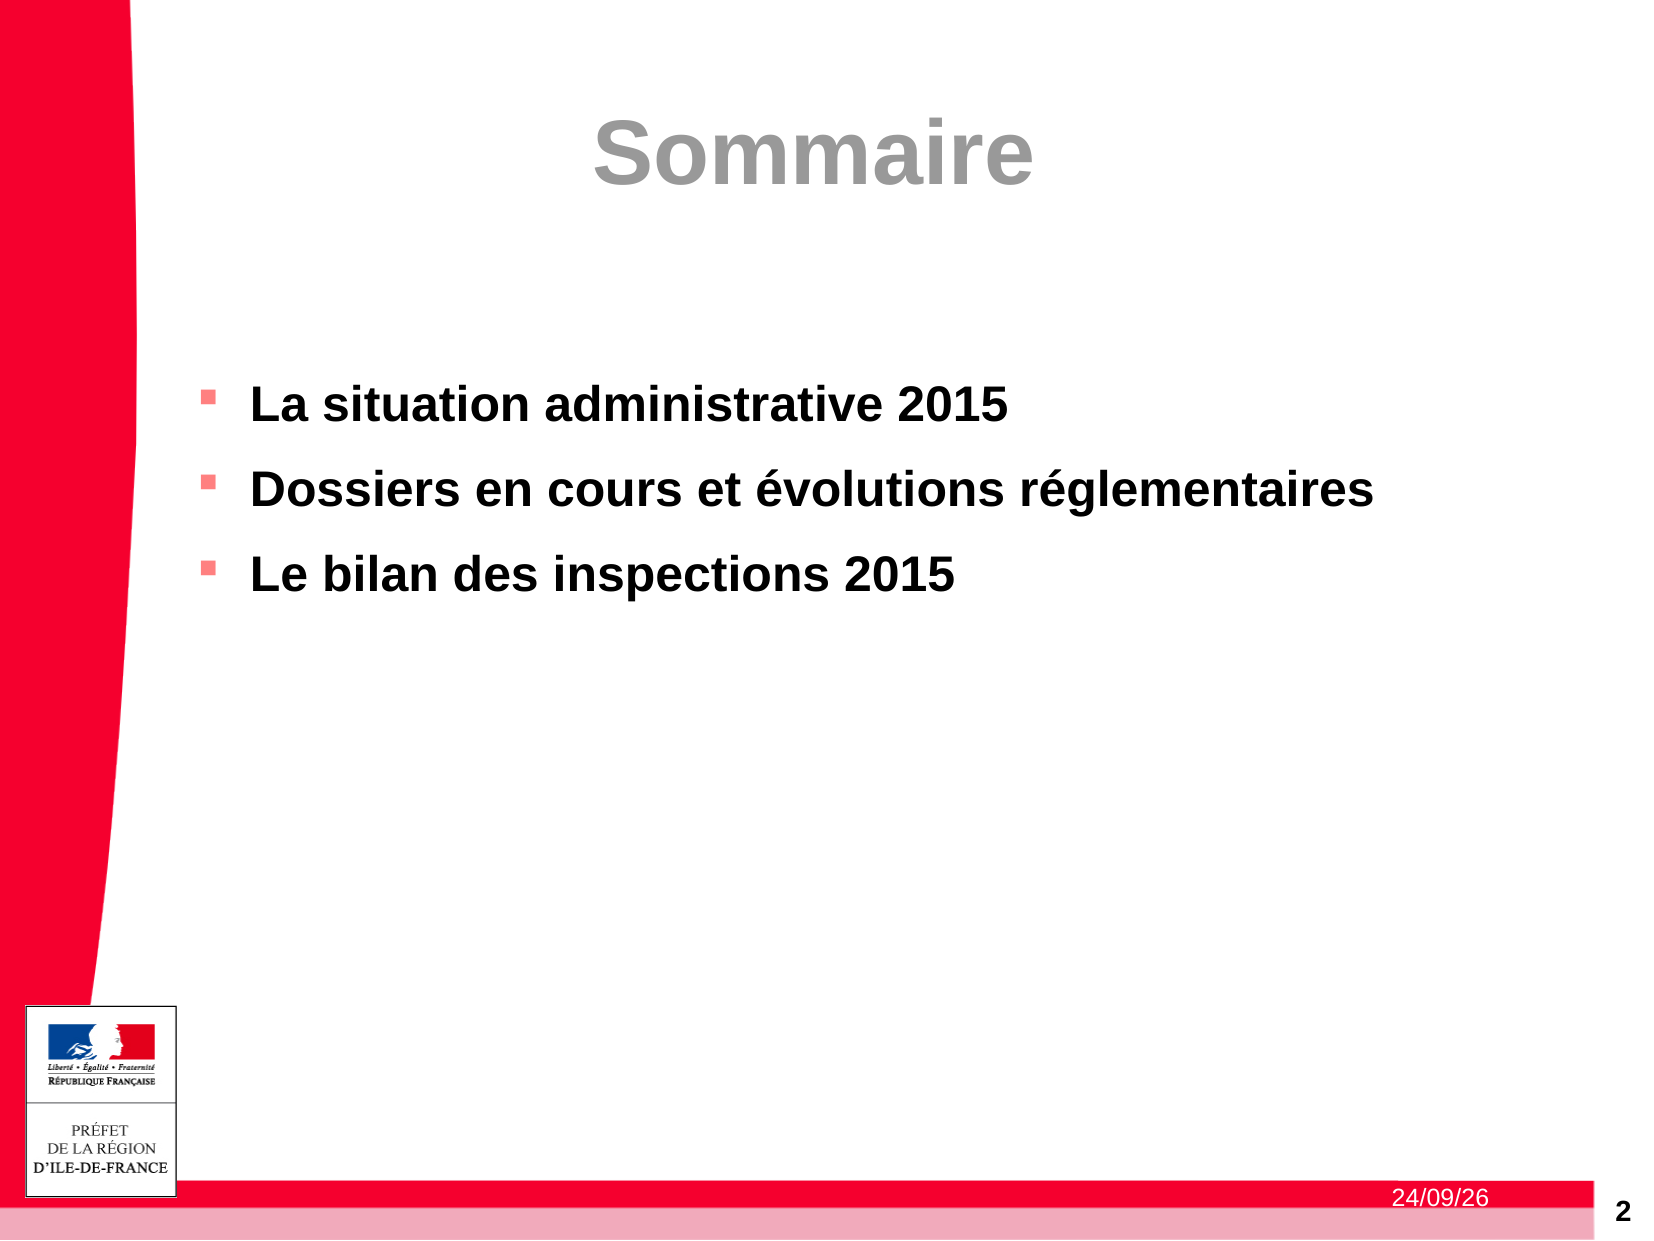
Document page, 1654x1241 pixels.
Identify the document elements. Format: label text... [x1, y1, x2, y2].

picture [0, 0, 1653, 1240]
title Sommaire [82, 49, 1571, 257]
list La situation administrative 2015 Dossiers en cours et évolutions réglementaires Le bilan des inspections 2015 [179, 375, 1509, 1096]
